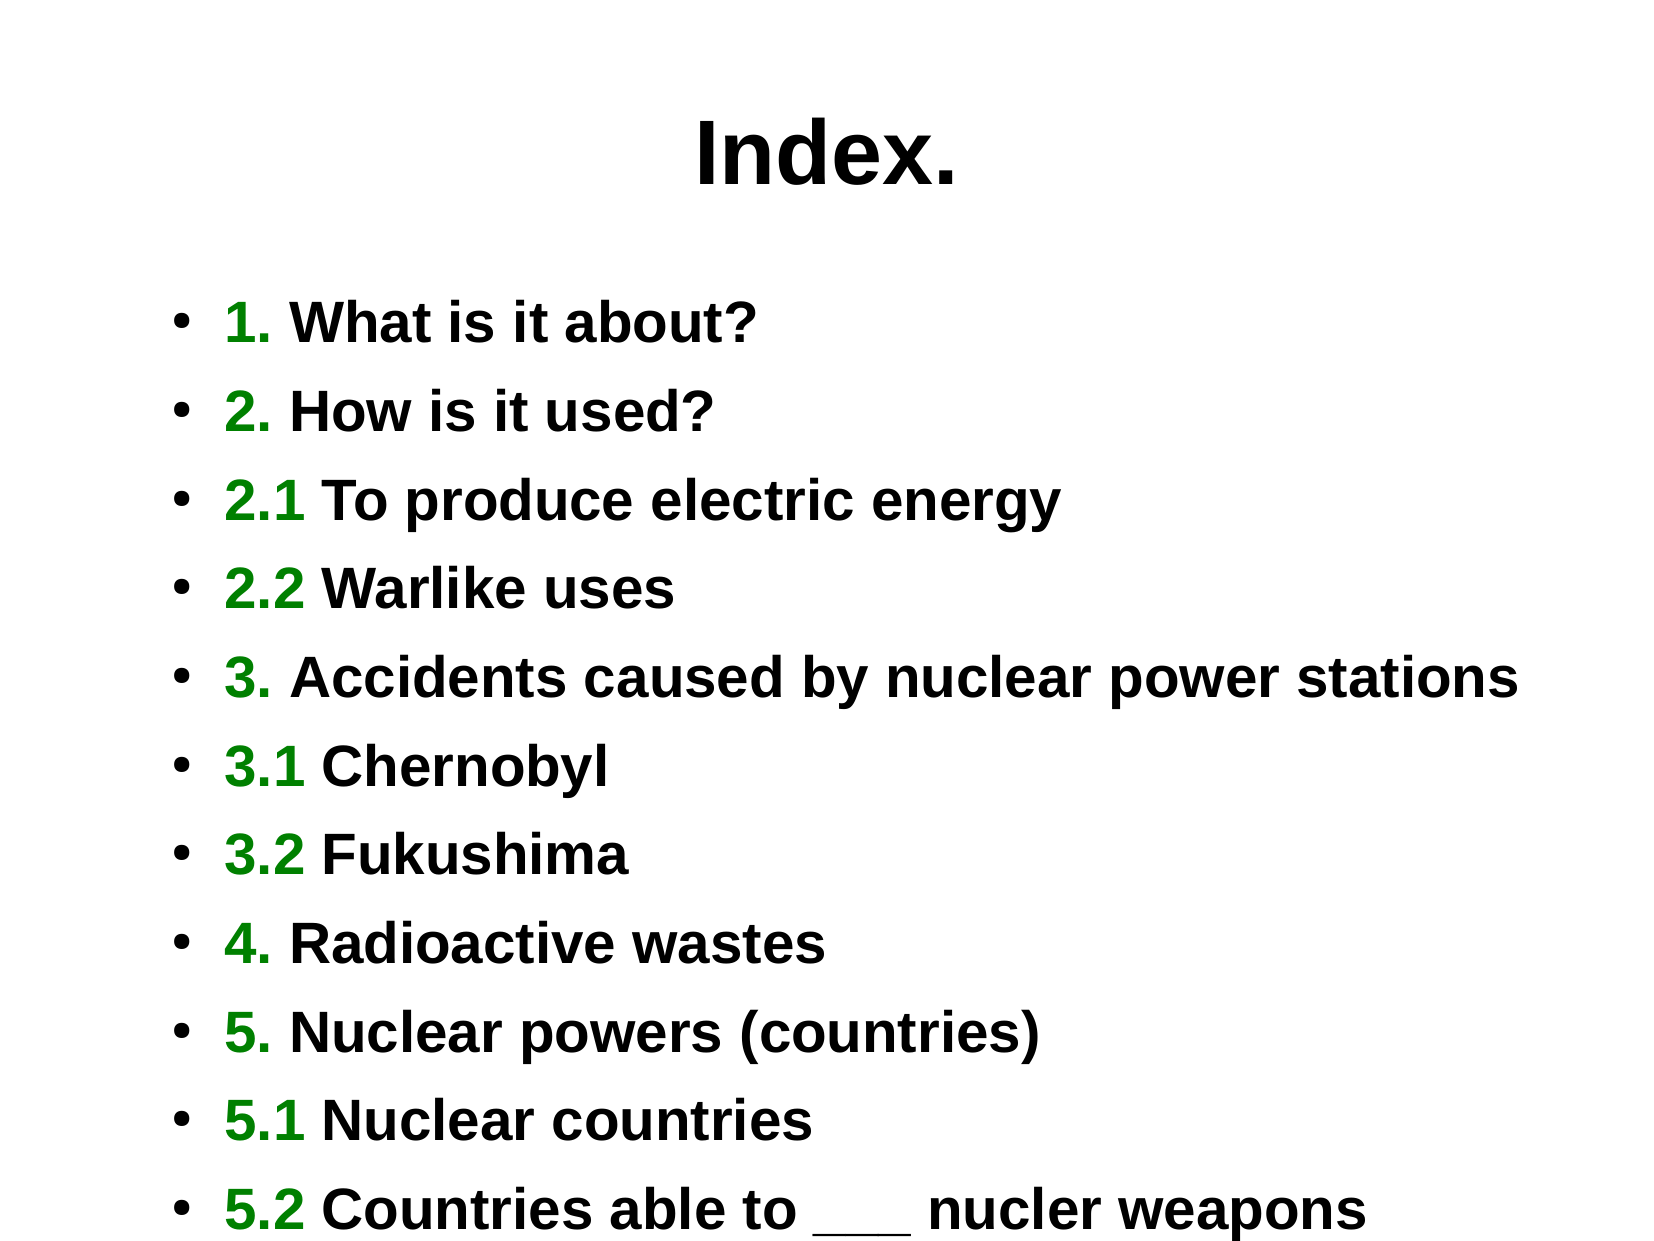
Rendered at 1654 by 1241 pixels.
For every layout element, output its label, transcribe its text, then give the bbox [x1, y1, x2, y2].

title Index. [82, 49, 1571, 257]
list 1. What is it about? 2. How is it used? 2.1 To produce electric energy 2.2 Warlike uses 3. Accidents caused by nuclear power stations 3.1 Chernobyl 3.2 Fukushima 4. Radioactive wastes 5. Nuclear powers (countries) 5.1 Nuclear countries 5.2 Countries able to ___ nucler weapons 5.3 Countries able to manufacture nuclear weapons [82, 290, 1571, 1109]
